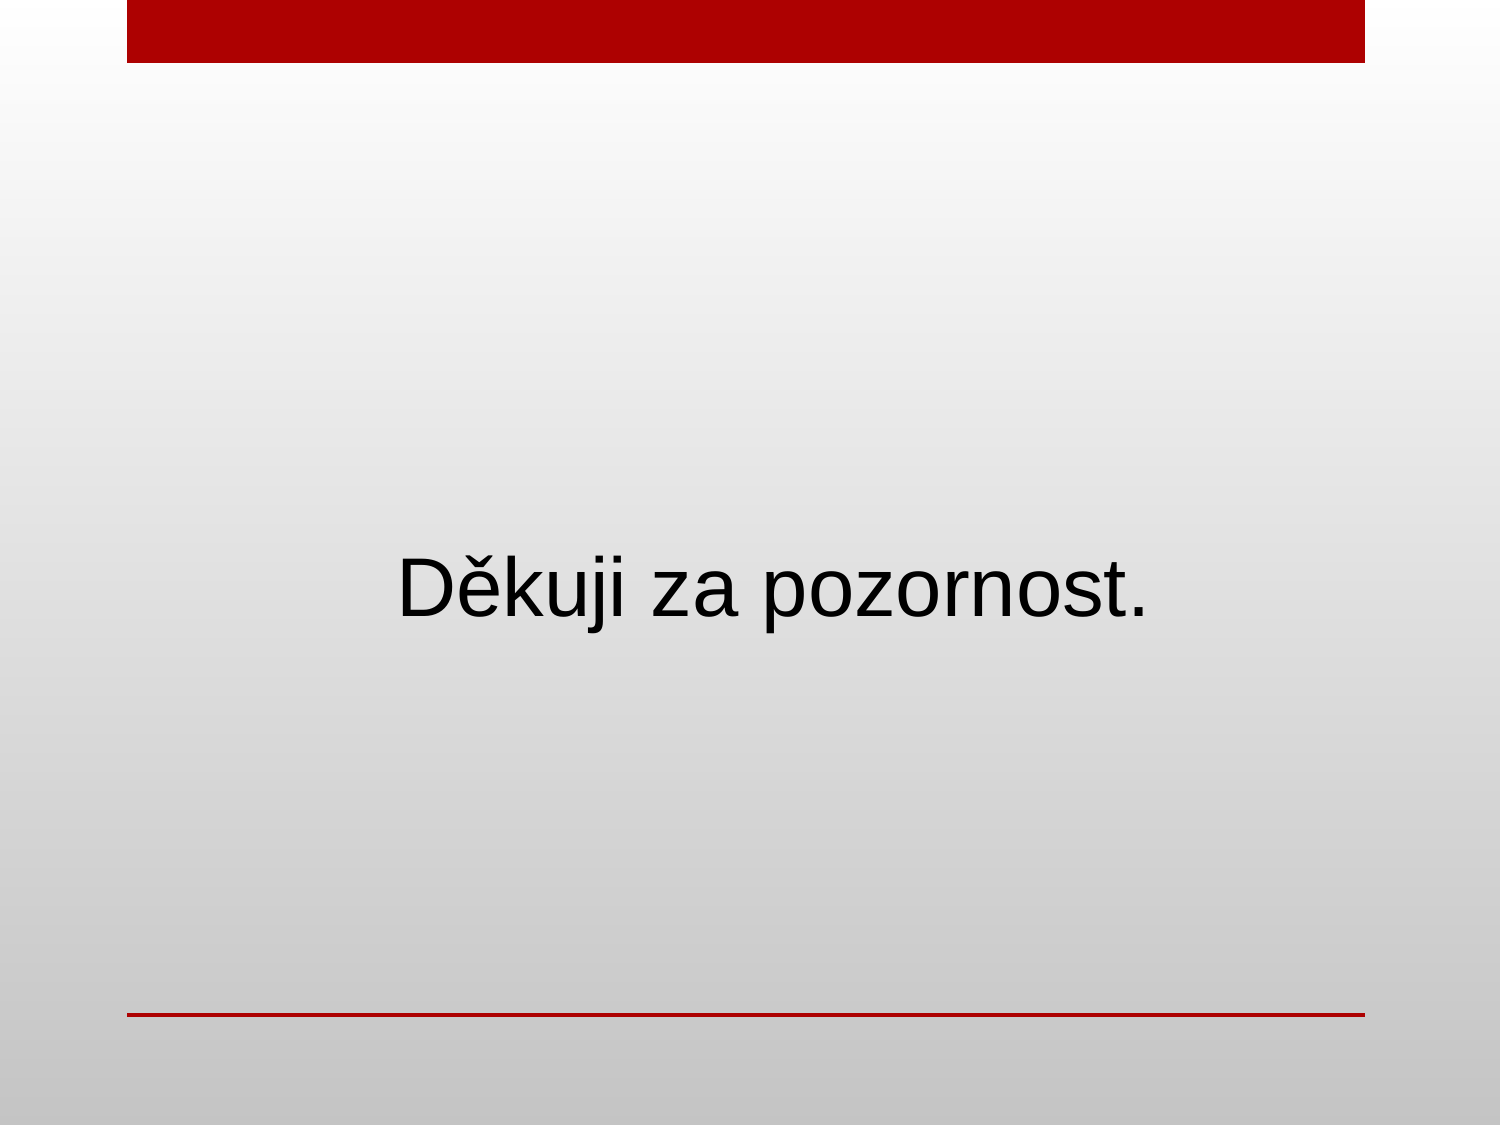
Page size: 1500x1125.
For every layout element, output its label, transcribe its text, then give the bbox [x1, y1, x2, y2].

text_box Děkuji za pozornost. [218, 255, 1329, 645]
